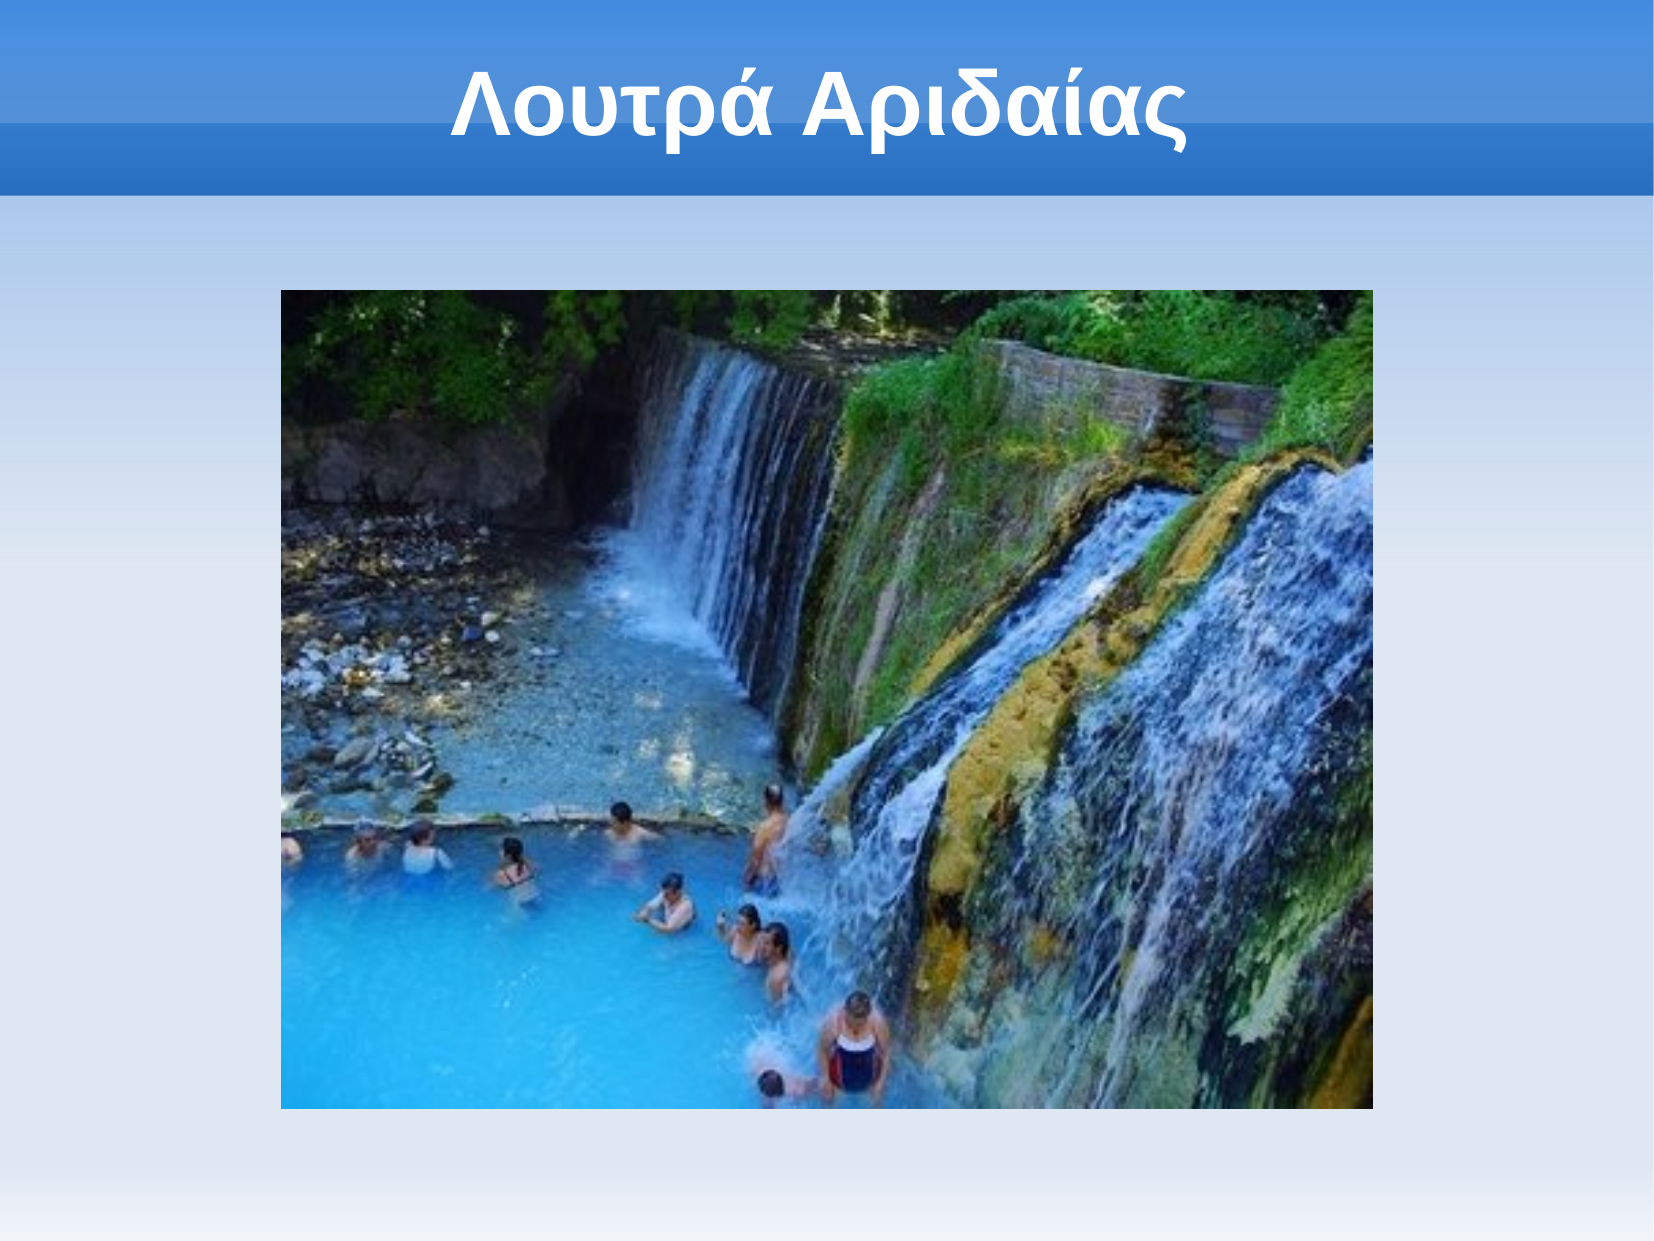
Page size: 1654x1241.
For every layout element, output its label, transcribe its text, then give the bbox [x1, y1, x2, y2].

title Λουτρά Αριδαίας [76, 0, 1565, 208]
picture [0, 0, 1654, 1241]
